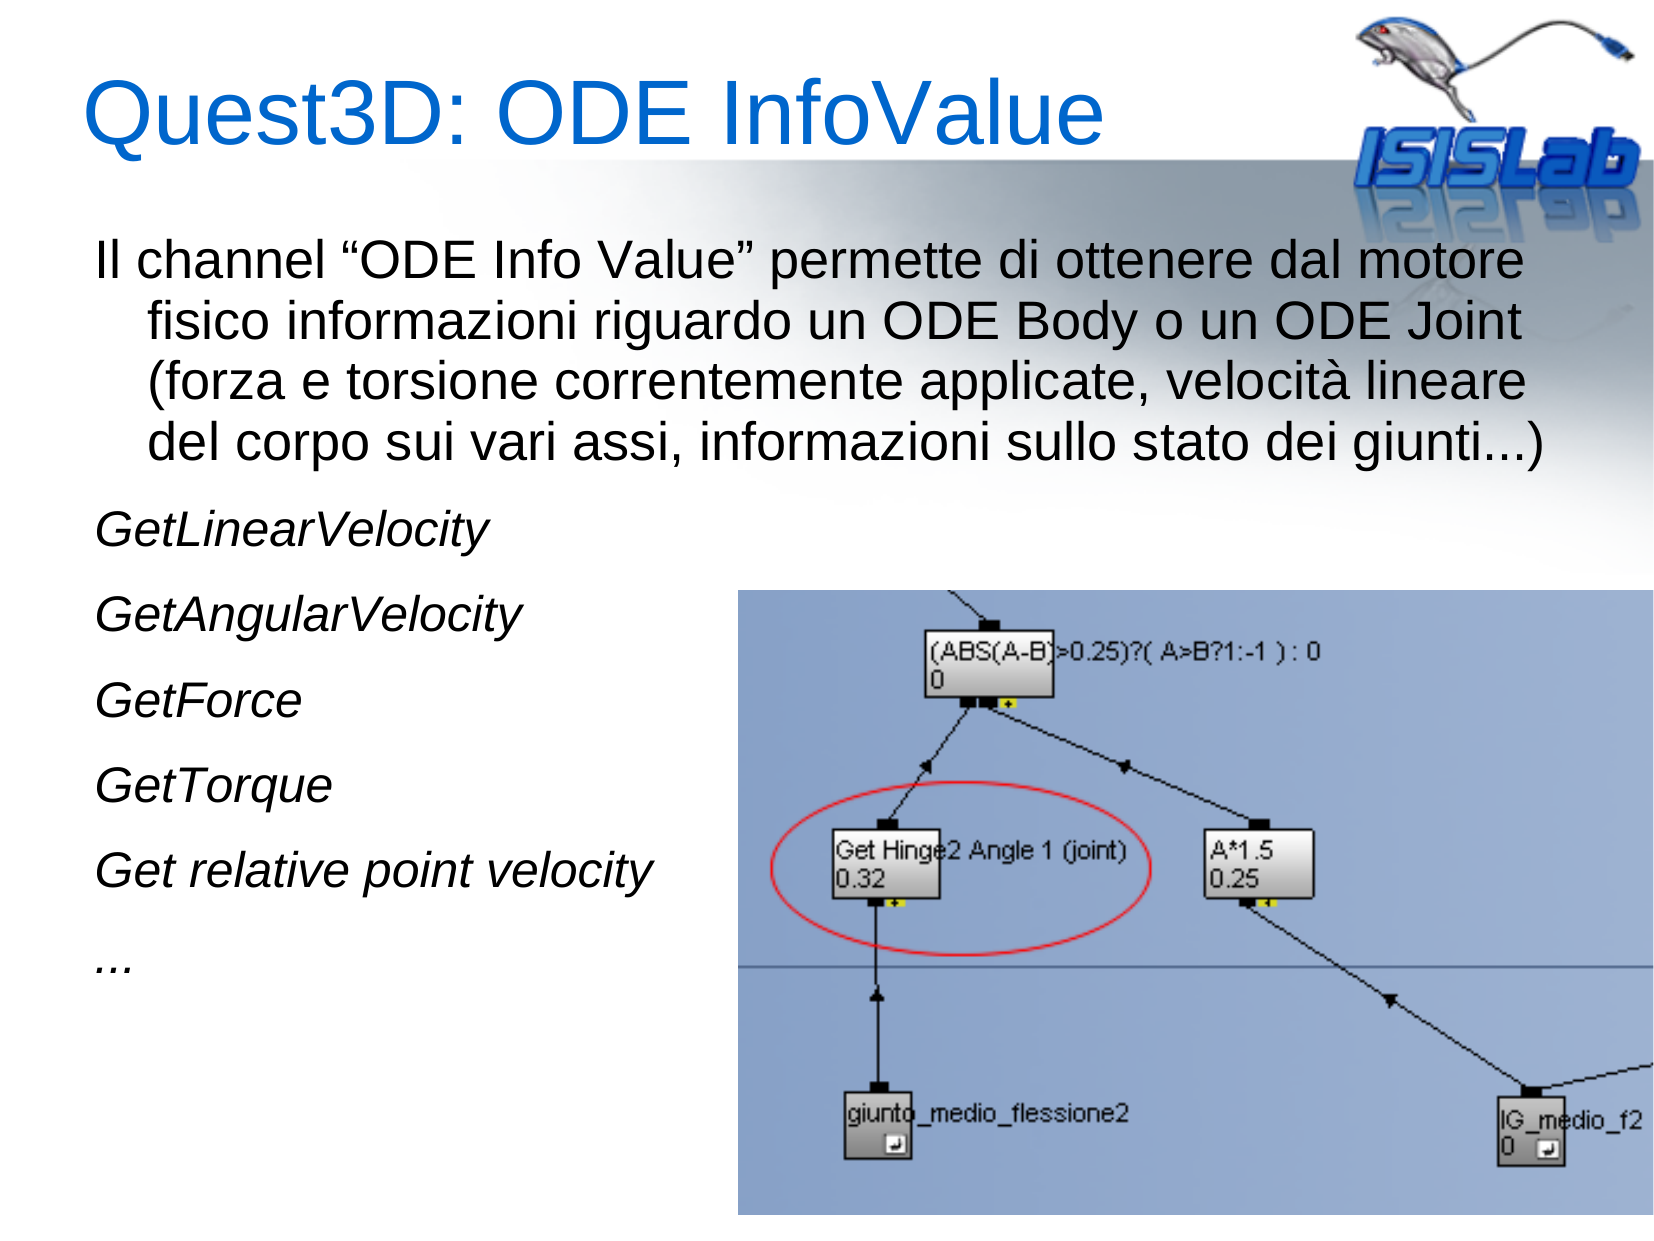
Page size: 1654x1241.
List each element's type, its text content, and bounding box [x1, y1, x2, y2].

list Il channel “ODE Info Value” permette di ottenere dal motore fisico informazioni riguardo un ODE Body o un ODE Joint (forza e torsione correntemente applicate, velocità lineare del corpo sui vari assi, informazioni sullo stato dei giunti...) GetLinearVelocity GetAngularVelocity GetForce GetTorque Get relative point velocity ... [76, 229, 1565, 1133]
picture [0, 0, 1654, 1241]
title Quest3D: ODE InfoValue [82, 49, 1571, 178]
